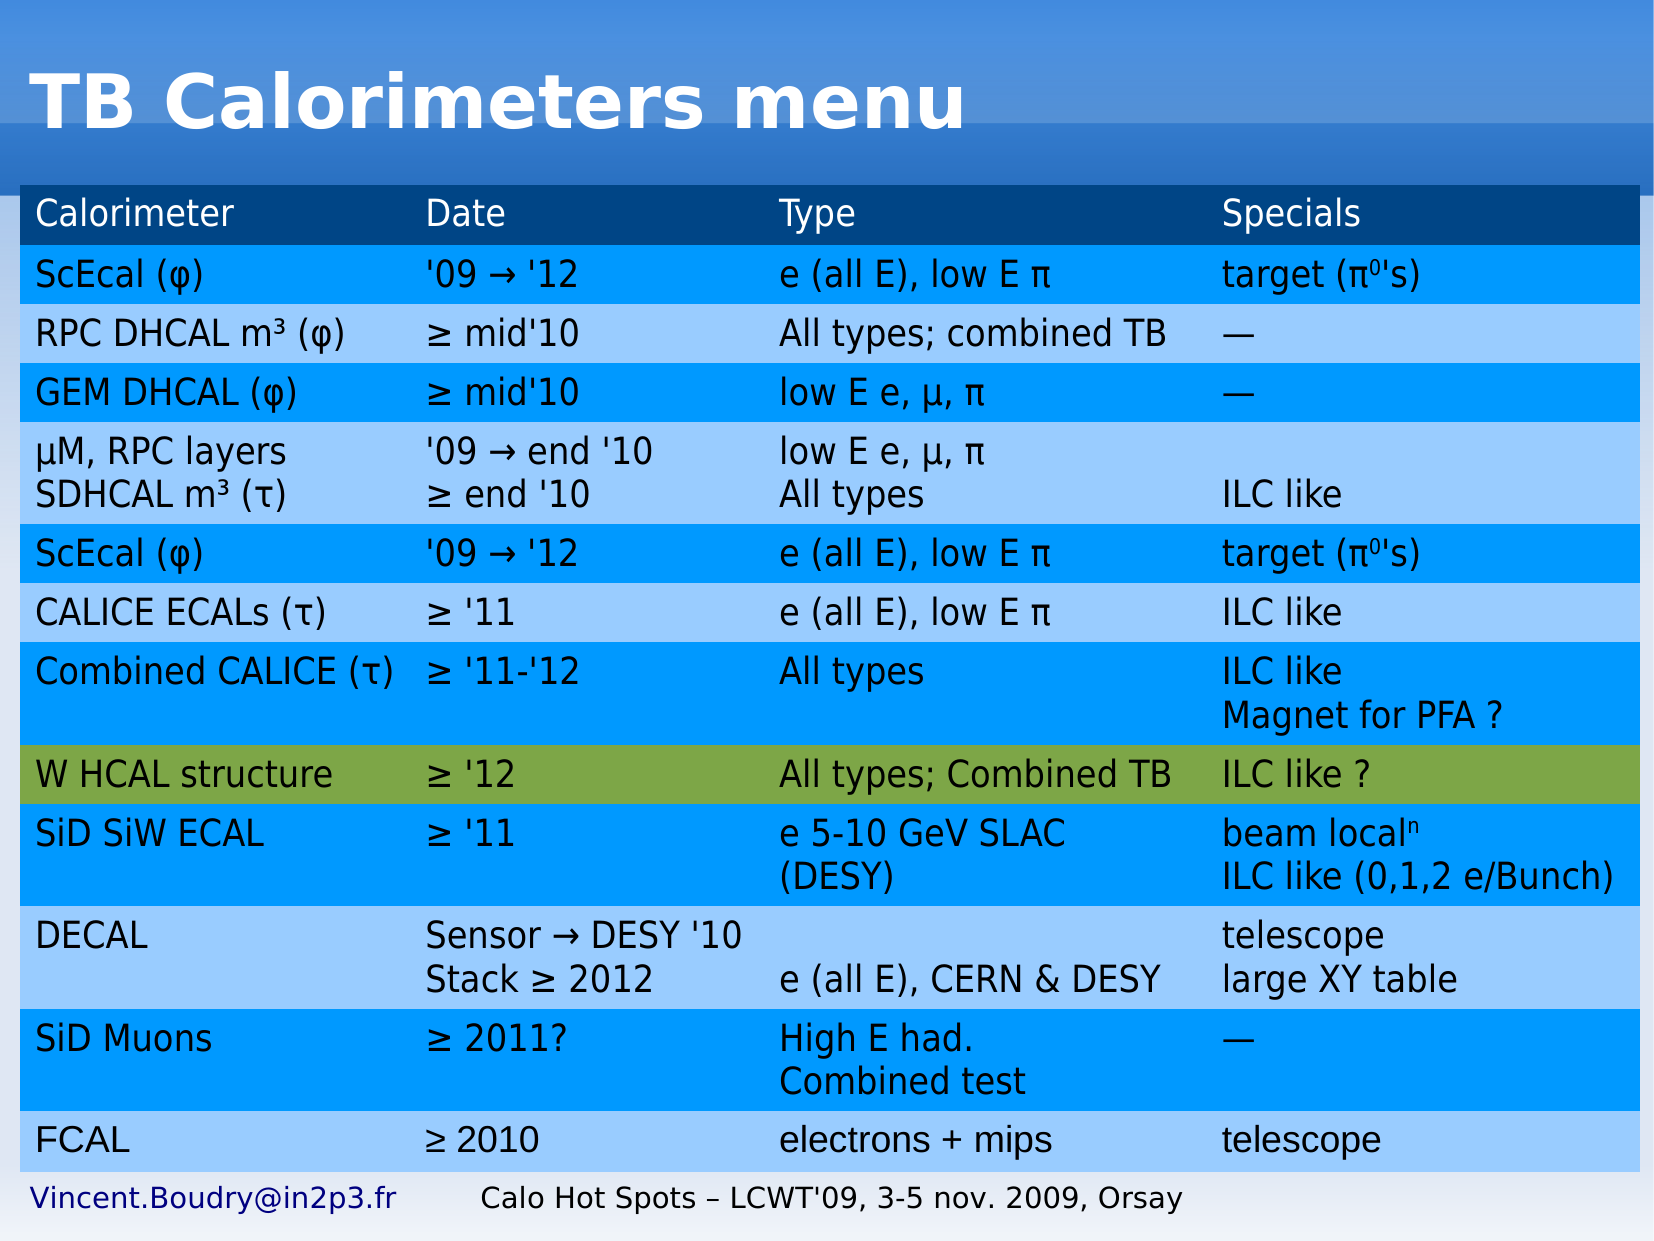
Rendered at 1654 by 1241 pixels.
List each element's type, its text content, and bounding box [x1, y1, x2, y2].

table_cell '09 → '12 [411, 245, 764, 304]
table_cell GEM DHCAL (φ) [20, 363, 411, 422]
table_cell Combined CALICE (τ) [20, 642, 411, 745]
table_cell e (all E), low E π [764, 245, 1207, 304]
table_cell ScEcal (φ) [20, 245, 411, 304]
table_cell ILC like [1207, 422, 1640, 524]
table_cell telescope large XY table [1207, 906, 1640, 1009]
table_cell ≥ mid'10 [411, 304, 764, 363]
table_cell SiD SiW ECAL [20, 804, 411, 906]
table_cell ≥ '11 [411, 583, 764, 642]
table_cell Sensor → DESY '10 Stack ≥ 2012 [411, 906, 764, 1009]
table_cell e 5-10 GeV SLAC (DESY) [764, 804, 1207, 906]
table_cell CALICE ECALs (τ) [20, 583, 411, 642]
table_cell ≥ 2010 [411, 1111, 764, 1172]
table_header Type [764, 185, 1207, 245]
table_cell All types; Combined TB [764, 745, 1207, 804]
table_cell — [1207, 363, 1640, 422]
table_cell ≥ 2011? [411, 1009, 764, 1111]
table_cell low E e, μ, π All types [764, 422, 1207, 524]
table_cell μM, RPC layers SDHCAL m³ (τ) [20, 422, 411, 524]
table_cell — [1207, 1009, 1640, 1111]
table_cell All types [764, 642, 1207, 745]
table_cell ILC like ? [1207, 745, 1640, 804]
table_cell e (all E), CERN & DESY [764, 906, 1207, 1009]
table_cell '09 → end '10 ≥ end '10 [411, 422, 764, 524]
table_cell beam localn ILC like (0,1,2 e/Bunch) [1207, 804, 1640, 906]
table_cell telescope [1207, 1111, 1640, 1172]
table_cell target (π0's) [1207, 245, 1640, 304]
table_cell ILC like [1207, 583, 1640, 642]
table_cell RPC DHCAL m³ (φ) [20, 304, 411, 363]
table_cell — [1207, 304, 1640, 363]
table_cell target (π0's) [1207, 524, 1640, 583]
table_header Date [411, 185, 764, 245]
table_cell ≥ mid'10 [411, 363, 764, 422]
table_cell W HCAL structure [20, 745, 411, 804]
table_cell '09 → '12 [411, 524, 764, 583]
table_header Specials [1207, 185, 1640, 245]
table_cell e (all E), low E π [764, 524, 1207, 583]
table_cell ≥ '11-'12 [411, 642, 764, 745]
table_cell e (all E), low E π [764, 583, 1207, 642]
table_cell ≥ '11 [411, 804, 764, 906]
table_cell High E had. Combined test [764, 1009, 1207, 1111]
table_cell SiD Muons [20, 1009, 411, 1111]
table_cell All types; combined TB [764, 304, 1207, 363]
table_cell DECAL [20, 906, 411, 1009]
table_cell ILC like Magnet for PFA ? [1207, 642, 1640, 745]
picture [0, 0, 1654, 1241]
title TB Calorimeters menu [29, 0, 1654, 207]
table_cell ScEcal (φ) [20, 524, 411, 583]
table_cell low E e, μ, π [764, 363, 1207, 422]
table_cell ≥ '12 [411, 745, 764, 804]
table_cell FCAL [20, 1111, 411, 1172]
table_header Calorimeter [20, 185, 411, 245]
table_cell electrons + mips [764, 1111, 1207, 1172]
